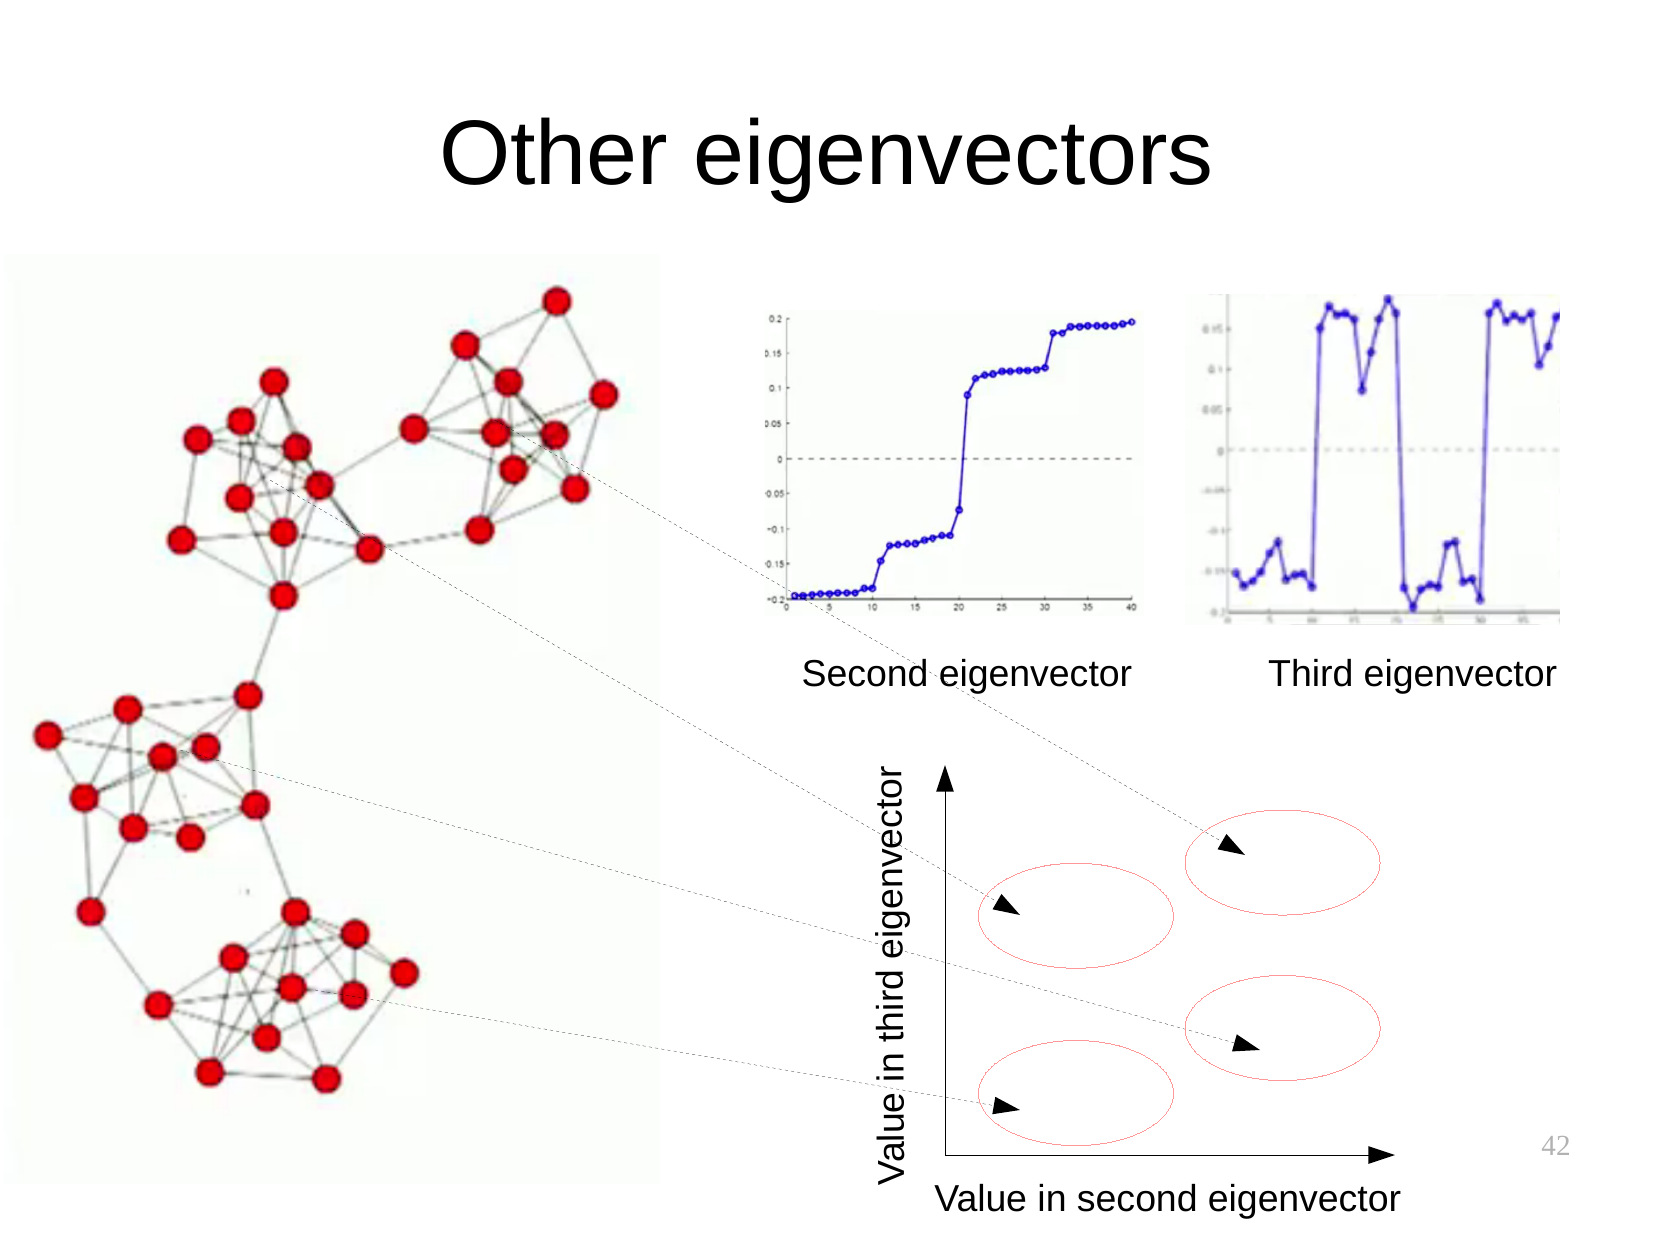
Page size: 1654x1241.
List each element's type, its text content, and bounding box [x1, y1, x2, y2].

text_box Value in third eigenvector [859, 750, 920, 1201]
text_box Third eigenvector [1253, 645, 1573, 702]
text_box Second eigenvector [786, 645, 1147, 702]
title Other eigenvectors [82, 49, 1571, 257]
picture [1185, 294, 1561, 625]
picture [765, 310, 1144, 616]
text_box Value in second eigenvector [919, 1170, 1417, 1227]
picture [3, 254, 661, 1184]
